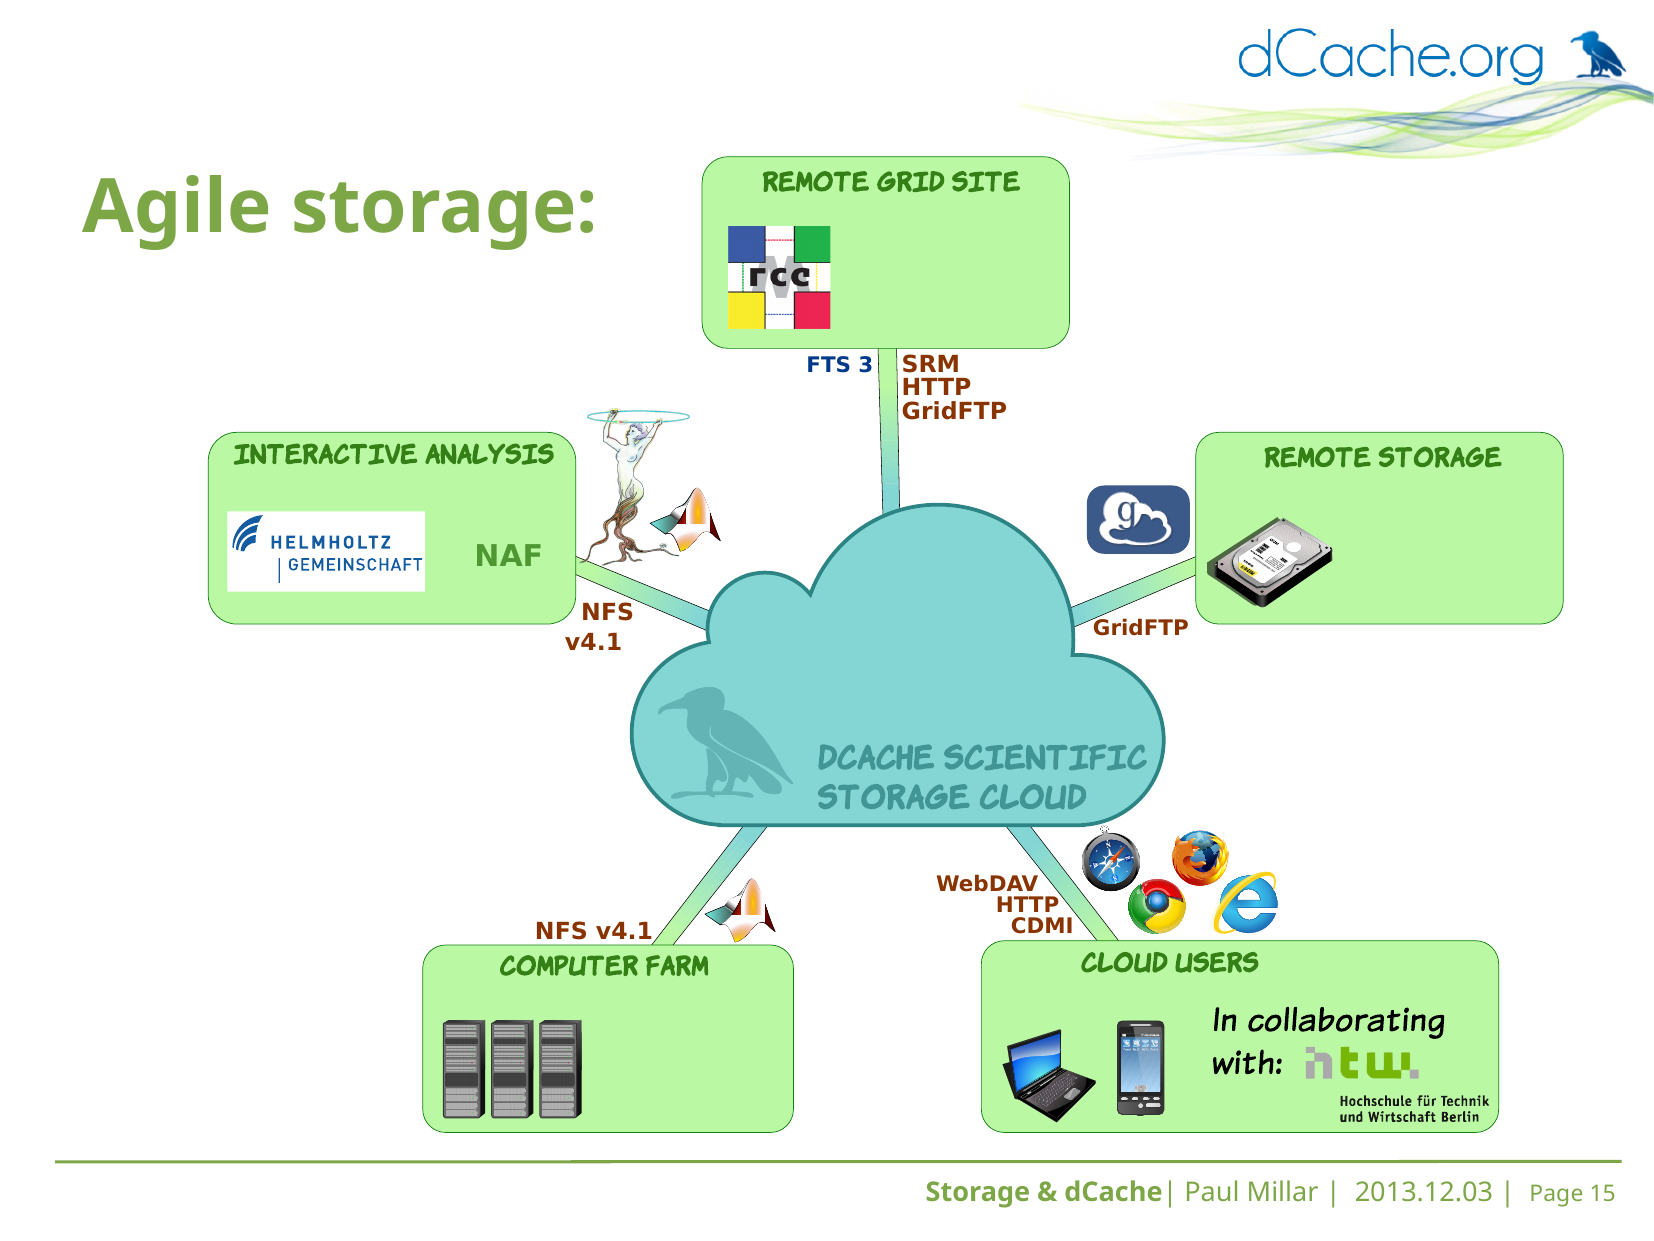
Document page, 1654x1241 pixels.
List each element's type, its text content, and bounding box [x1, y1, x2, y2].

picture [207, 251, 1565, 1134]
picture [207, 16, 1654, 169]
title Agile storage: [82, 156, 1605, 251]
